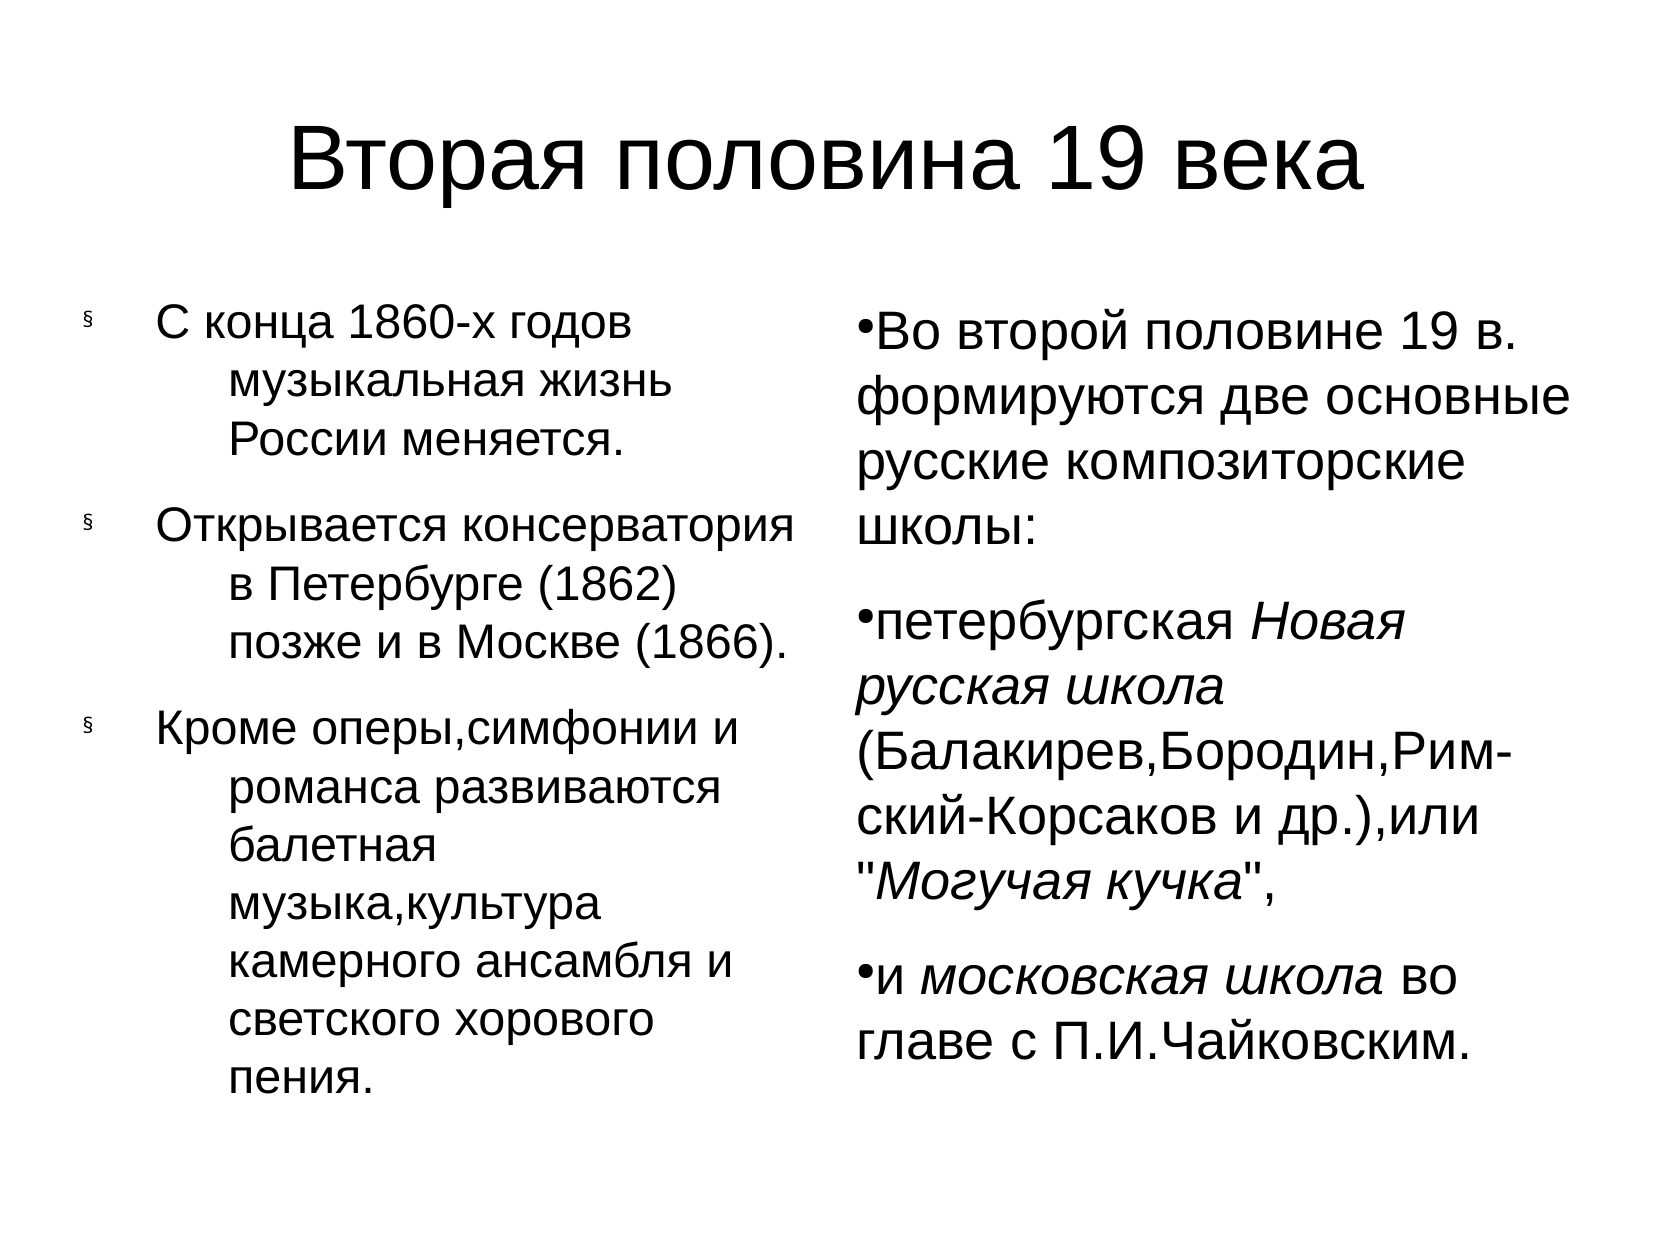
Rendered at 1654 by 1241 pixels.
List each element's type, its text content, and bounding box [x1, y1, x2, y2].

title Вторая половина 19 века [82, 49, 1571, 257]
list Во второй половине 19 в. формируются две основные русские композиторские школы: петербургская Новая русская школа (Балакирев,Бородин,Рим-ский-Корсаков и др.),или "Могучая кучка", и московская школа во главе с П.И.Чайковским. [856, 295, 1583, 1114]
list С конца 1860-х годов музыкальная жизнь России меняется. Открывается консерватория в Петербурге (1862) позже и в Москве (1866). Кроме оперы,симфонии и романса развиваются балетная музыка,культура камерного ансамбля и светского хорового пения. [82, 290, 809, 1138]
